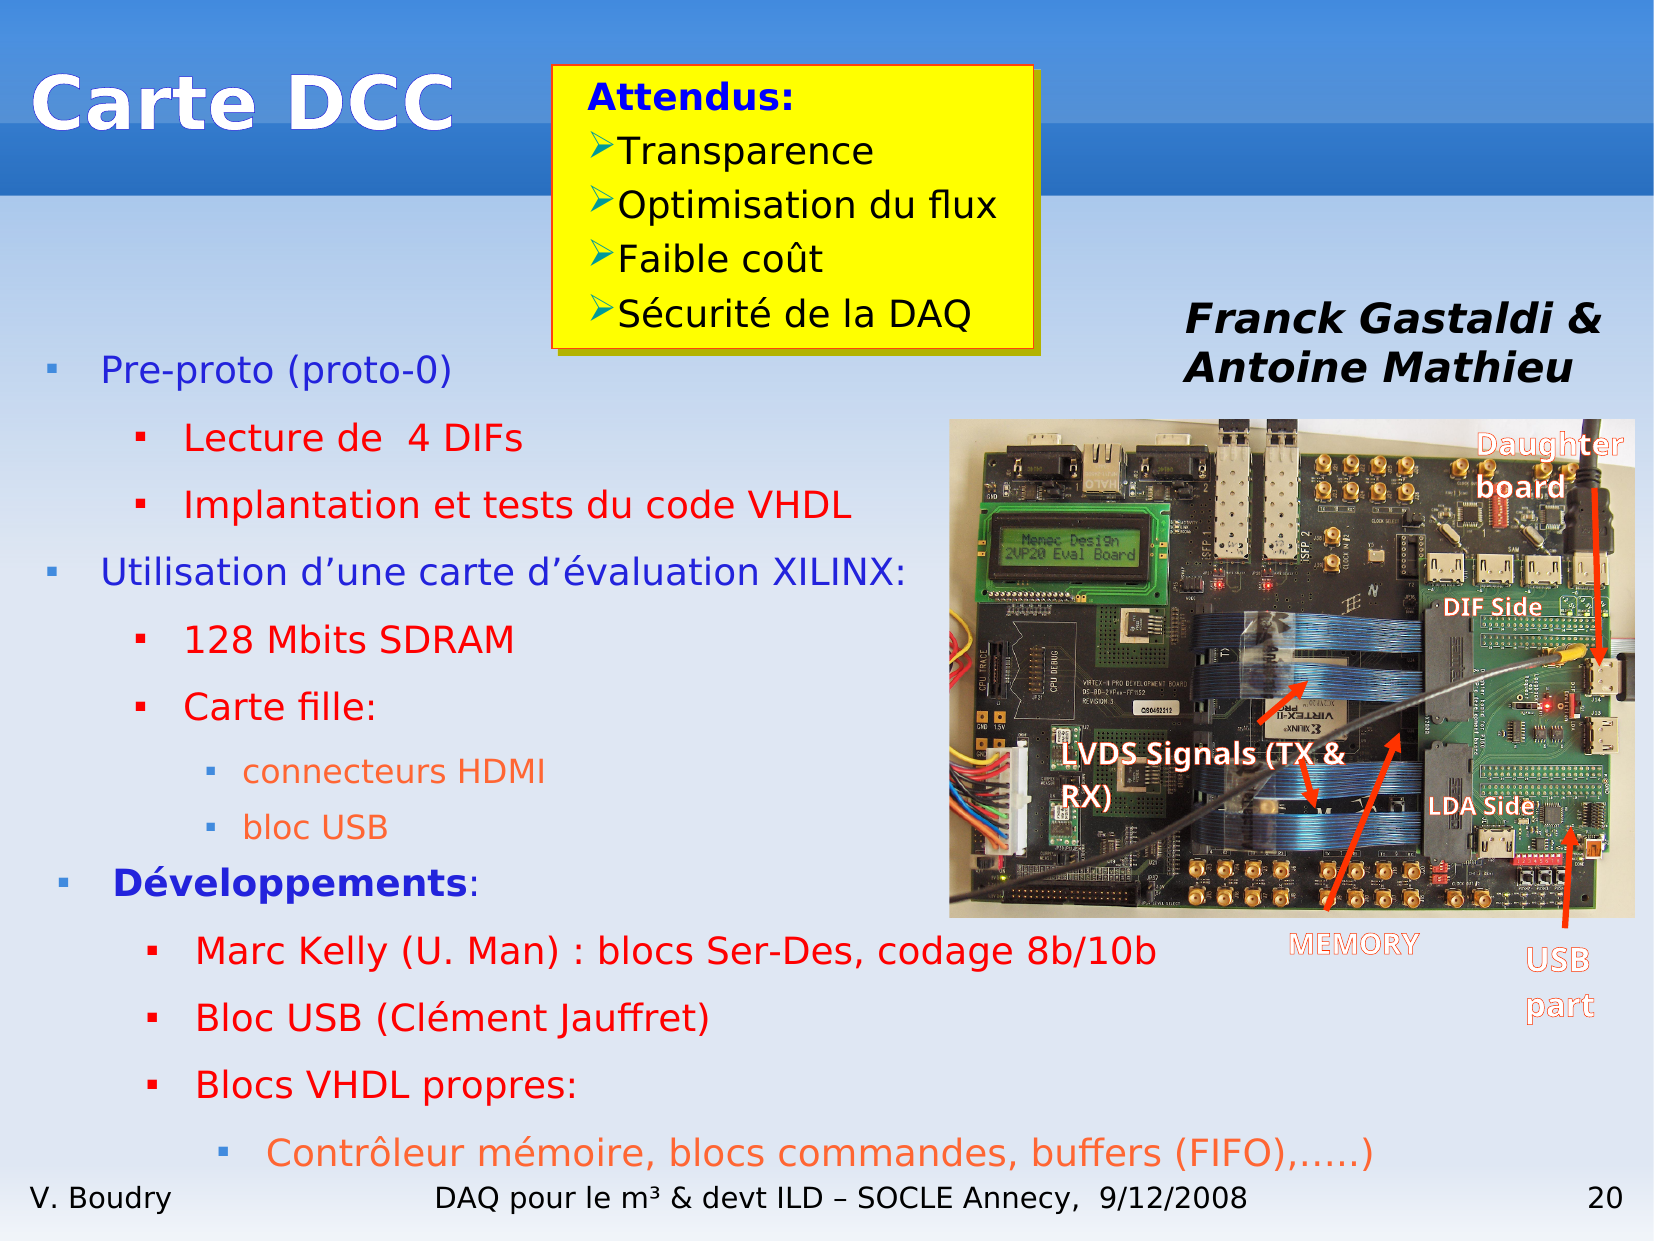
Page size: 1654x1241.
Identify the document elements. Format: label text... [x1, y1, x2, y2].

text_box USB part [1510, 928, 1646, 1035]
picture [1041, 208, 1654, 414]
list Développements: Marc Kelly (U. Man) : blocs Ser-Des, codage 8b/10b Bloc USB (Clément Jauffret) Blocs VHDL propres: Contrôleur mémoire, blocs commandes, buffers (FIFO),…..) [41, 862, 1492, 1176]
text_box DIF Side [1427, 581, 1595, 631]
title Carte DCC [29, 0, 1654, 208]
text_box Daughter board [1460, 414, 1654, 516]
text_box MEMORY [1272, 915, 1459, 971]
picture [0, 0, 1654, 1241]
text_box Franck Gastaldi & Antoine Mathieu [1185, 295, 1625, 393]
text_box LVDS Signals (TX & RX) [1045, 723, 1366, 825]
text_box Attendus: Transparence Optimisation du flux Faible coût Sécurité de la DAQ [552, 64, 1034, 349]
list Pre-proto (proto-0) Lecture de 4 DIFs Implantation et tests du code VHDL Utilisation d’une carte d’évaluation XILINX: 128 Mbits SDRAM Carte fille: connecteurs HDMI bloc USB [29, 348, 1522, 851]
text_box LDA Side [1412, 780, 1589, 830]
